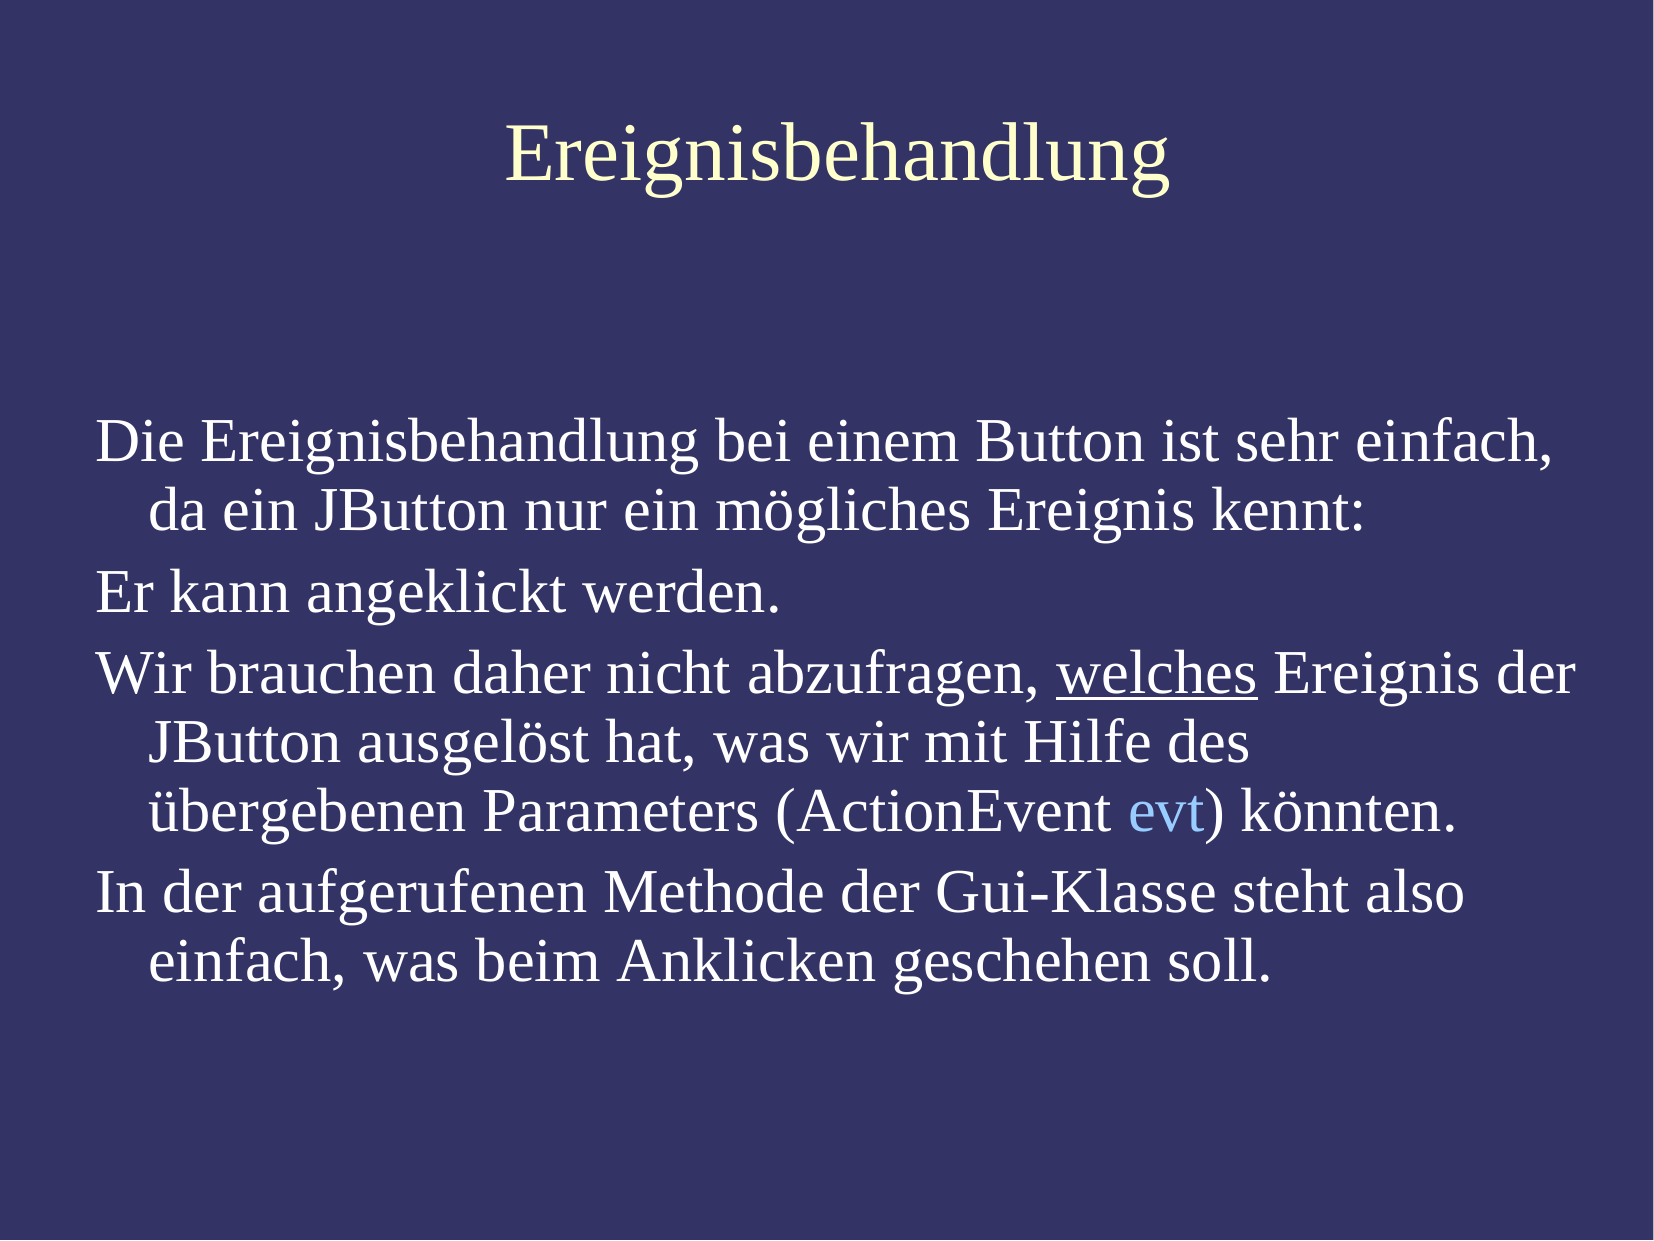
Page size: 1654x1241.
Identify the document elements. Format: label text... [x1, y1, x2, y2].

title Ereignisbehandlung [54, 44, 1622, 260]
list Die Ereignisbehandlung bei einem Button ist sehr einfach, da ein JButton nur ein mögliches Ereignis kennt: Er kann angeklickt werden. Wir brauchen daher nicht abzufragen, welches Ereignis der JButton ausgelöst hat, was wir mit Hilfe des übergebenen Parameters (ActionEvent evt) könnten. In der aufgerufenen Methode der Gui-Klasse steht also einfach, was beim Anklicken geschehen soll. [77, 324, 1579, 1154]
